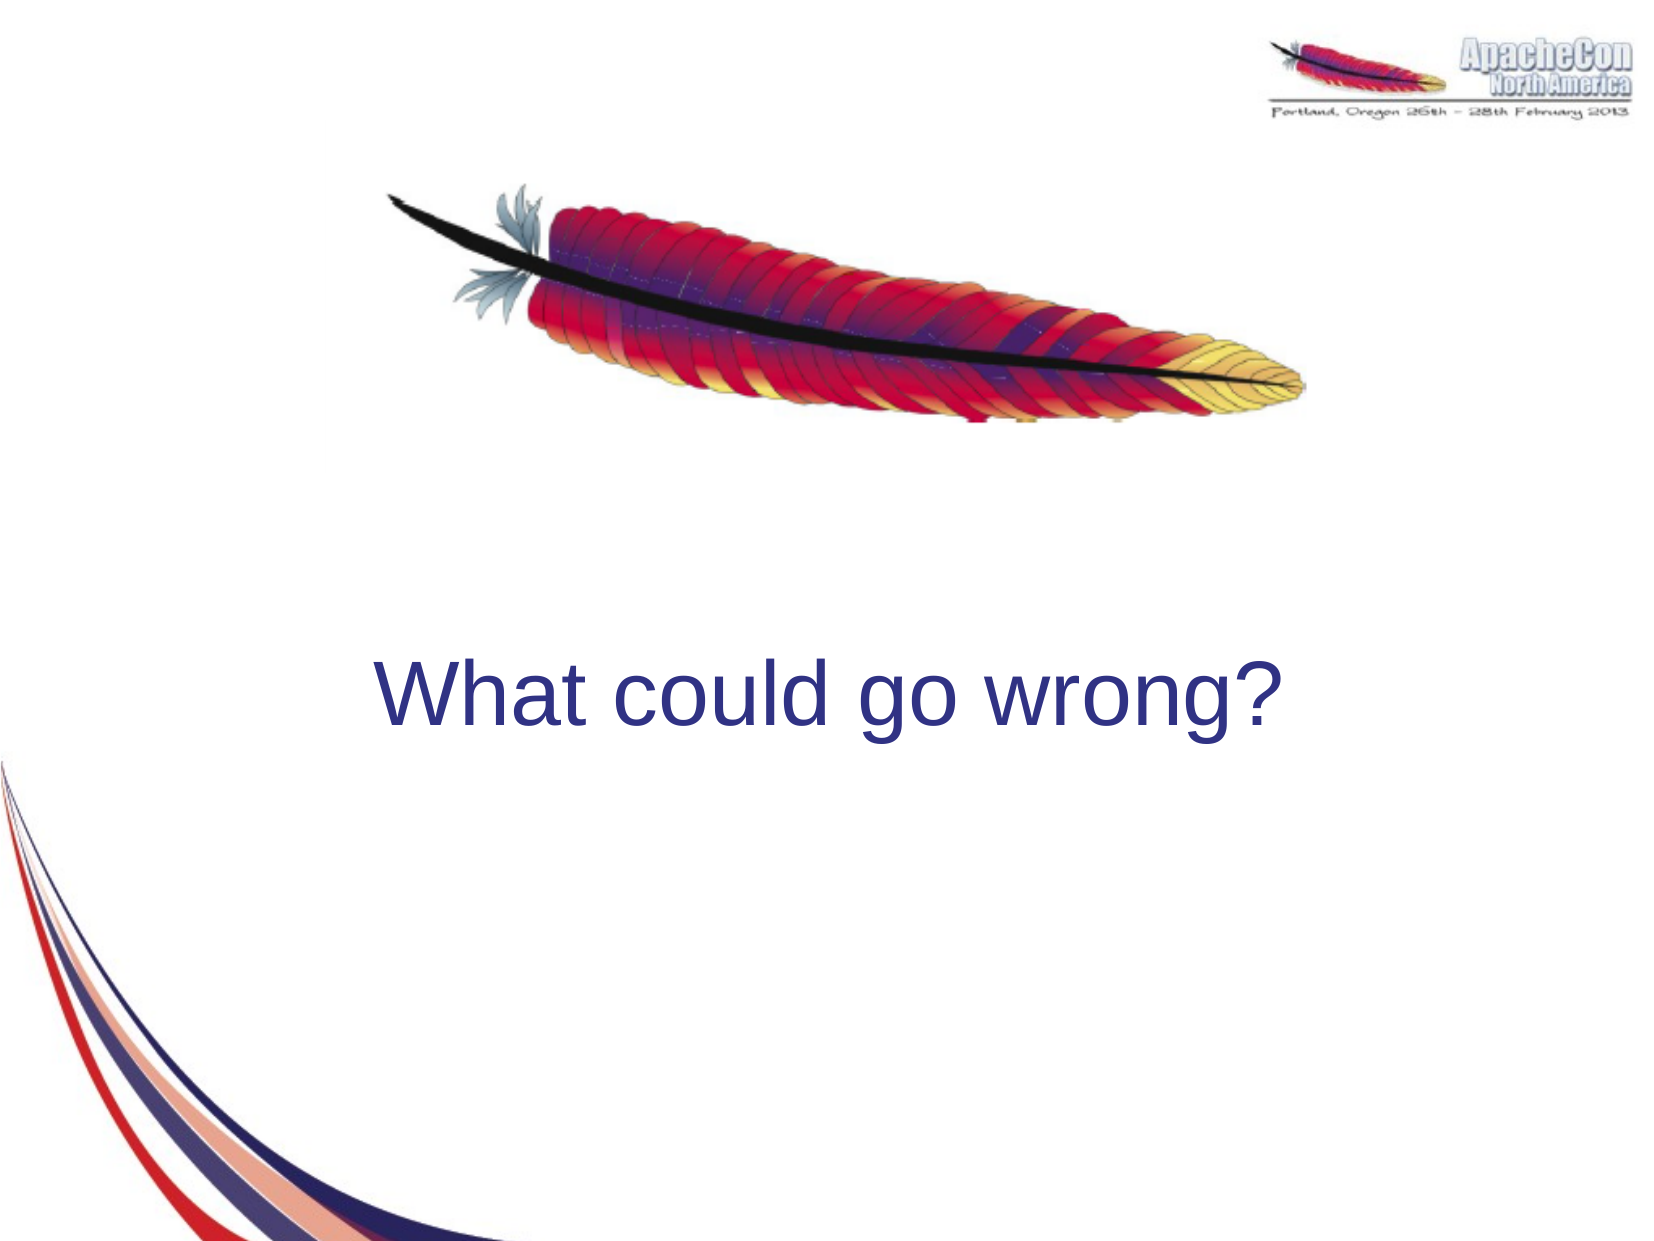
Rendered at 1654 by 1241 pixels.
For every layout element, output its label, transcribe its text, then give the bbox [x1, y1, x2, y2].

title What could go wrong? [88, 590, 1571, 798]
picture [0, 0, 1654, 1241]
